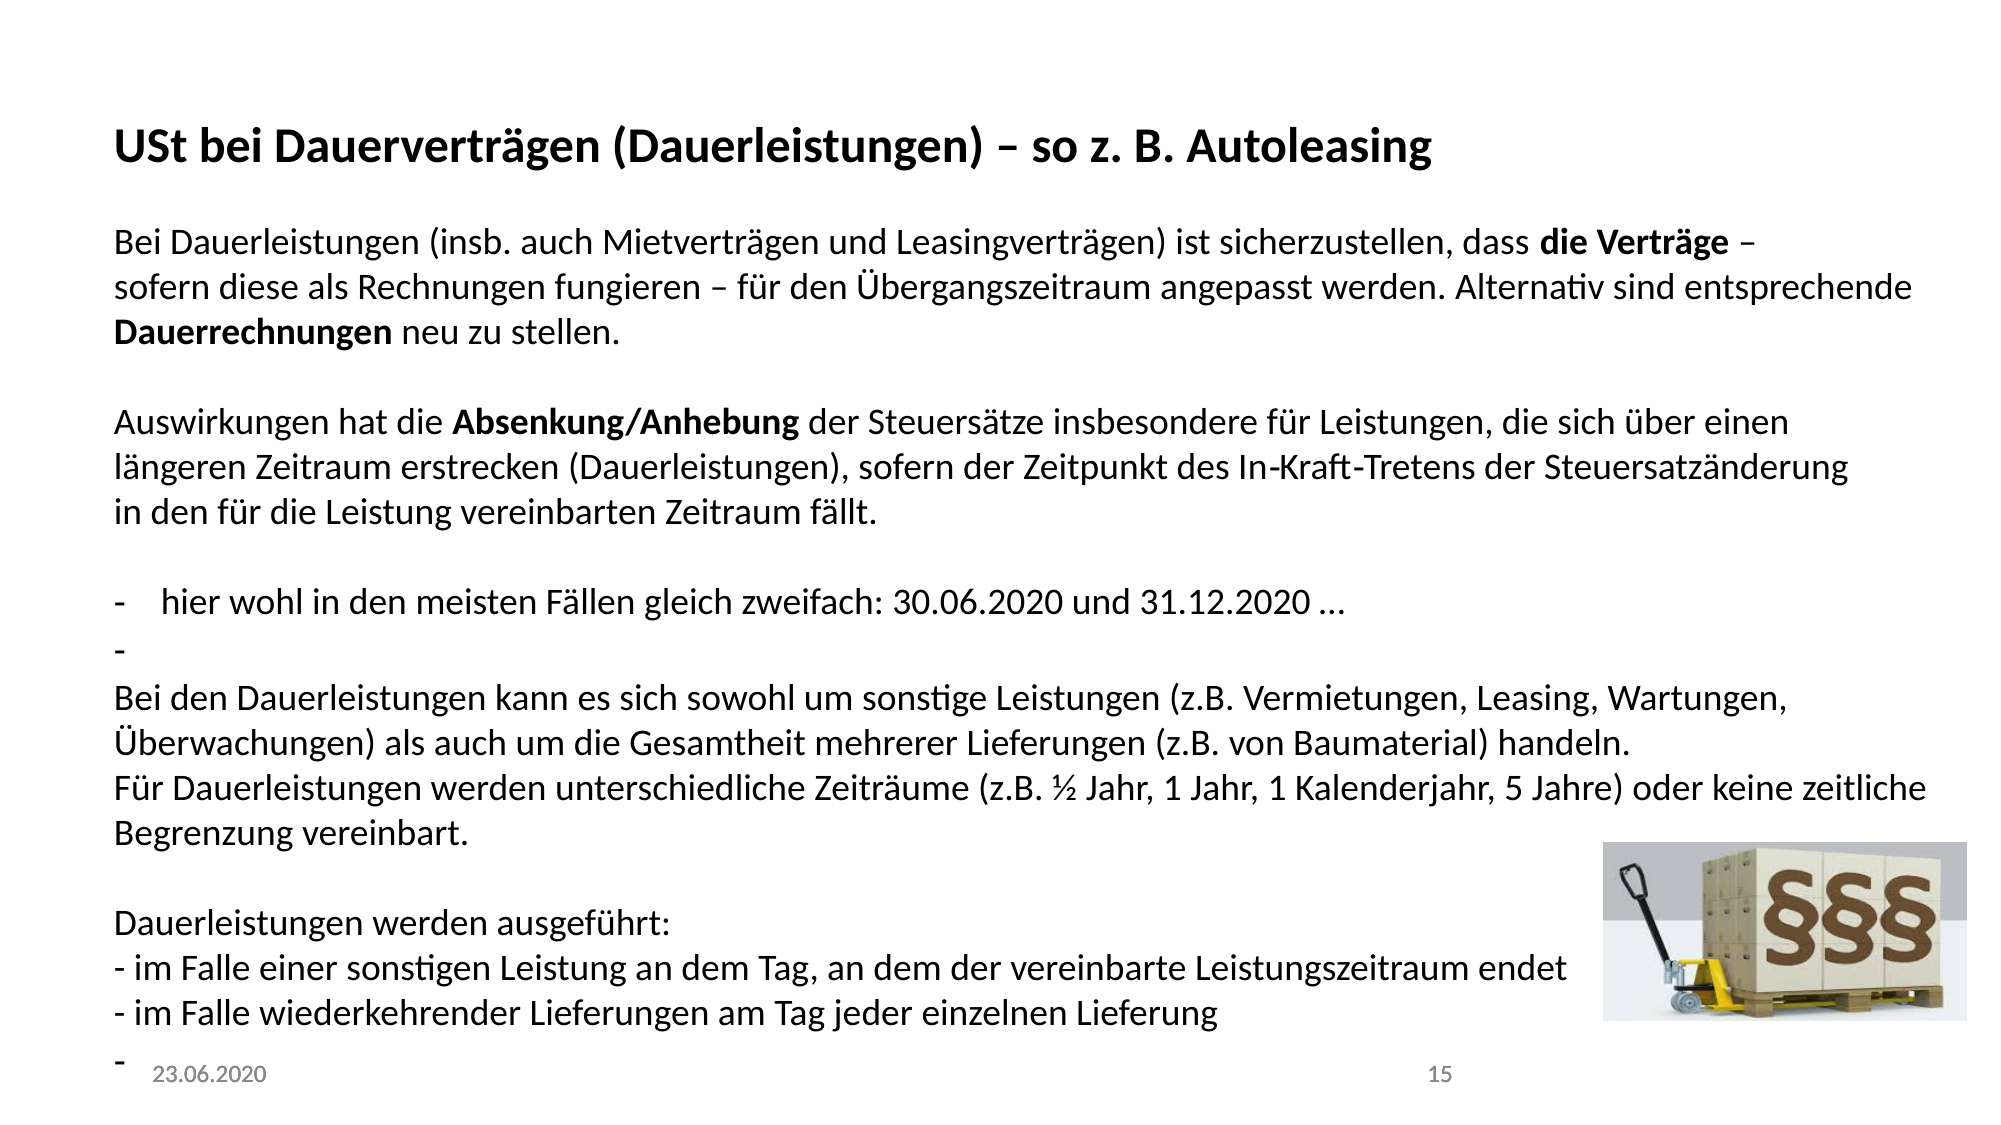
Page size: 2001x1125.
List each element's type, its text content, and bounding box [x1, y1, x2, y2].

text_box 23.06.2020 [137, 1042, 588, 1103]
text_box USt bei Dauerverträgen (Dauerleistungen) – so z. B. Autoleasing Bei Dauerleistungen (insb. auch Mietverträgen und Leasingverträgen) ist sicherzustellen, dass die Verträge – sofern diese als Rechnungen fungieren – für den Übergangszeitraum angepasst werden. Alternativ sind entsprechende Dauerrechnungen neu zu stellen. Auswirkungen hat die Absenkung/Anhebung der Steuersätze insbesondere für Leistungen, die sich über einen längeren Zeitraum erstrecken (Dauerleistungen), sofern der Zeitpunkt des In‐Kraft‐Tretens der Steuersatzänderung in den für die Leistung vereinbarten Zeitraum fällt. hier wohl in den meisten Fällen gleich zweifach: 30.06.2020 und 31.12.2020 … Bei den Dauerleistungen kann es sich sowohl um sonstige Leistungen (z.B. Vermietungen, Leasing, Wartungen, Überwachungen) als auch um die Gesamtheit mehrerer Lieferungen (z.B. von Baumaterial) handeln. Für Dauerleistungen werden unterschiedliche Zeiträume (z.B. ½ Jahr, 1 Jahr, 1 Kalenderjahr, 5 Jahre) oder keine zeitliche Begrenzung vereinbart. Dauerleistungen werden ausgeführt: - im Falle einer sonstigen Leistung an dem Tag, an dem der vereinbarte Leistungszeitraum endet - im Falle wiederkehrender Lieferungen am Tag jeder einzelnen Lieferung [99, 104, 1967, 1090]
picture [1603, 843, 1967, 1021]
text_box [1412, 1042, 1863, 1103]
